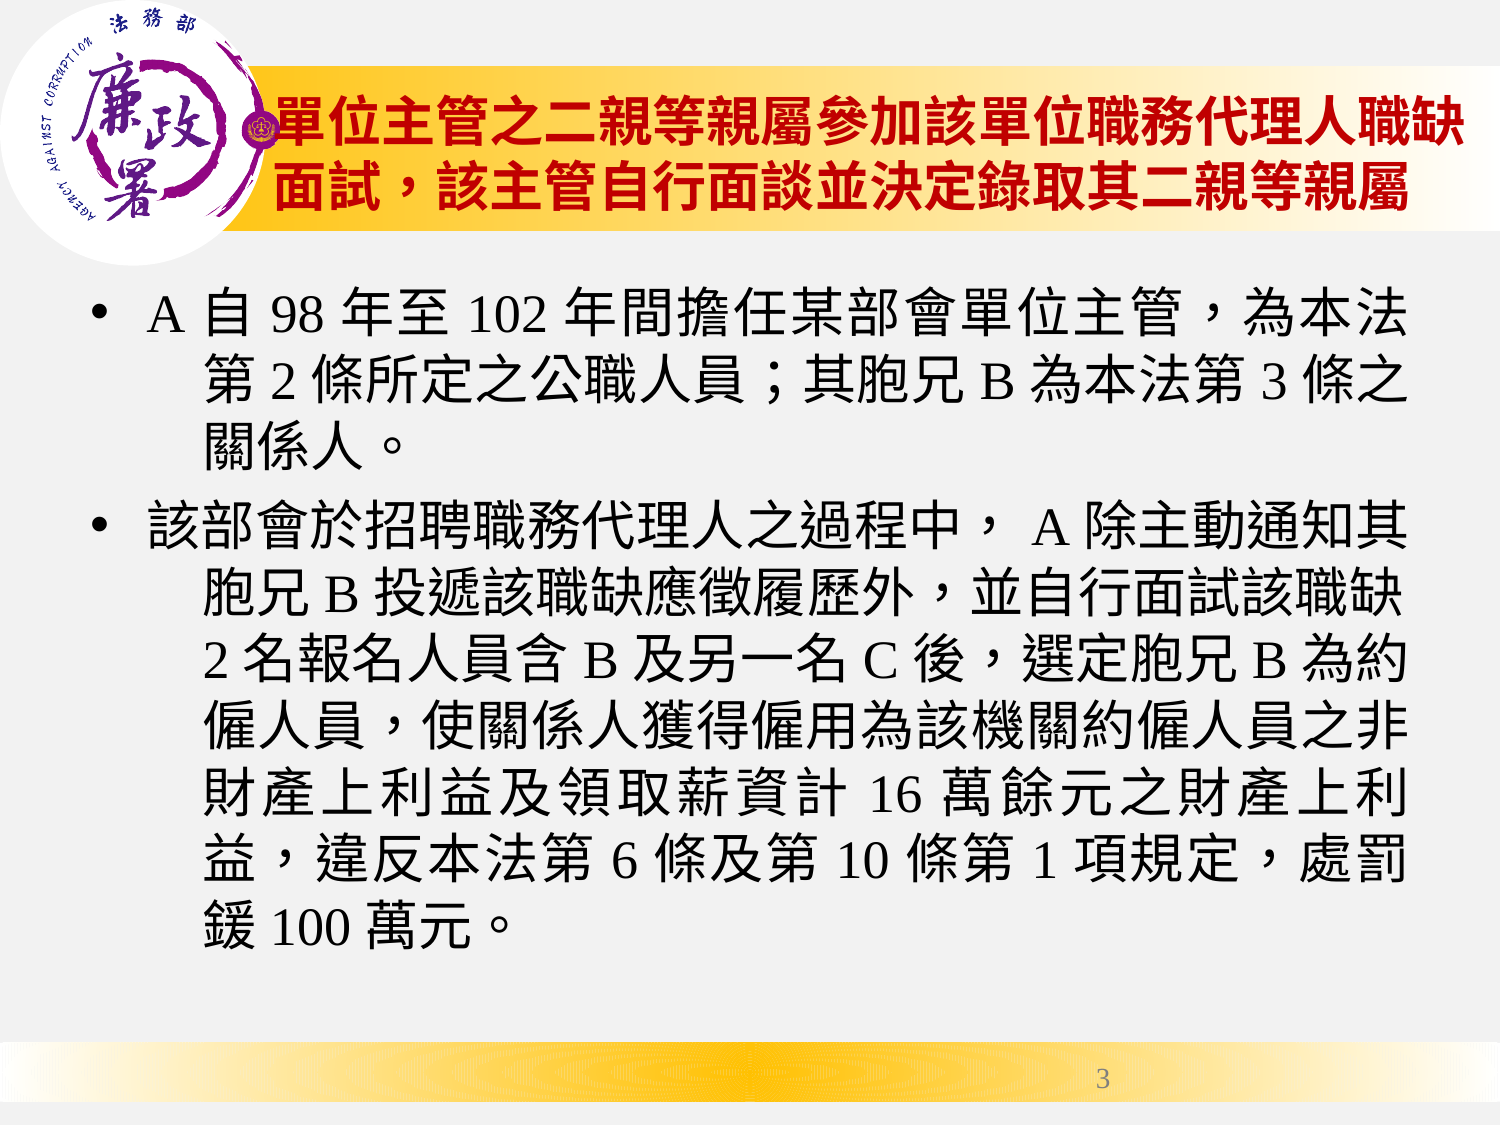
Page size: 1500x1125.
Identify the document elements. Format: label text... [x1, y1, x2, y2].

text_box 3 [1080, 1046, 1431, 1107]
title 單位主管之二親等親屬參加該單位職務代理人職缺面試，該主管自行面談並決定錄取其二親等親屬 [257, 70, 1500, 235]
list A自98年至102年間擔任某部會單位主管，為本法第2條所定之公職人員；其胞兄B為本法第3條之關係人。 該部會於招聘職務代理人之過程中，A除主動通知其胞兄B投遞該職缺應徵履歷外，並自行面試該職缺2名報名人員含B及另一名C後，選定胞兄B為約僱人員，使關係人獲得僱用為該機關約僱人員之非財產上利益及領取薪資計16萬餘元之財產上利益，違反本法第6條及第10條第1項規定，處罰鍰100萬元。 [75, 269, 1426, 1012]
